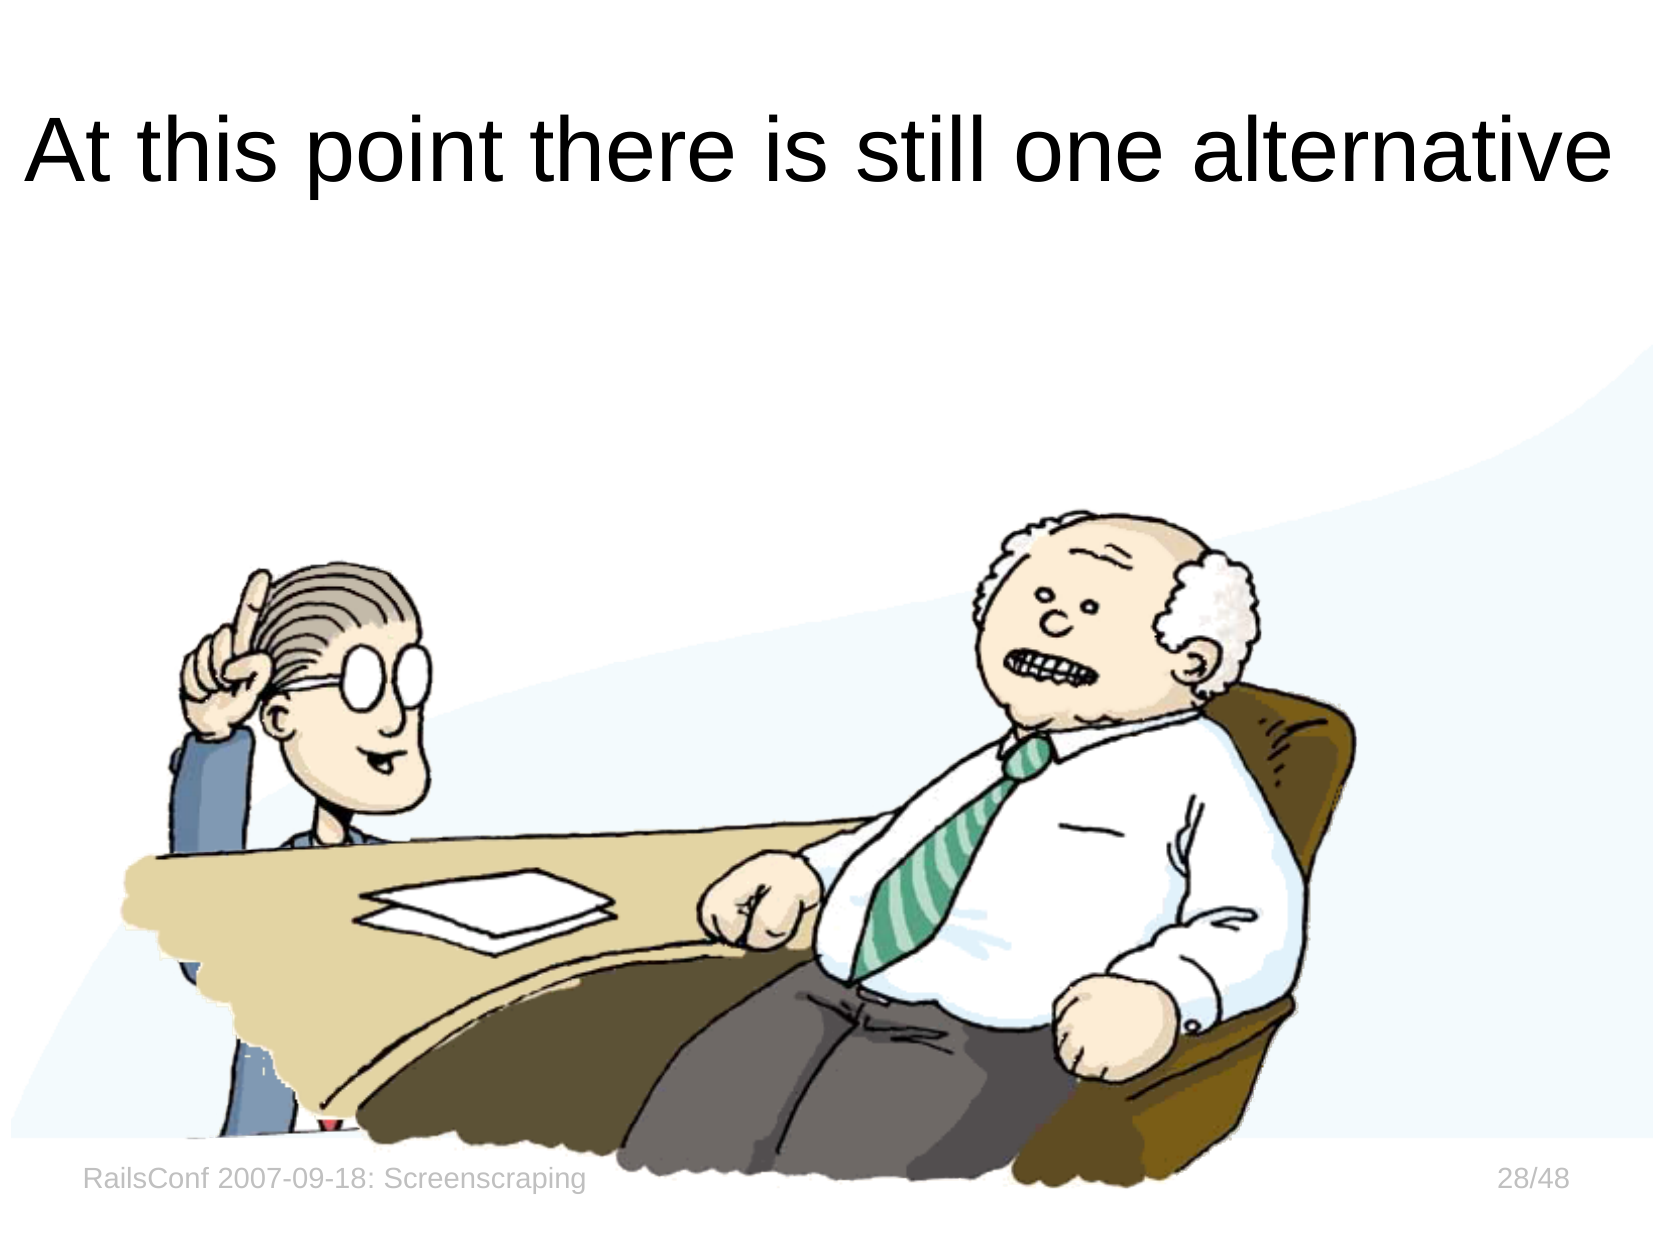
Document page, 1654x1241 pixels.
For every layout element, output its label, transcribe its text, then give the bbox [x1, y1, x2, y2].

title At this point there is still one alternative [23, 49, 1619, 257]
picture [11, 0, 1653, 1231]
